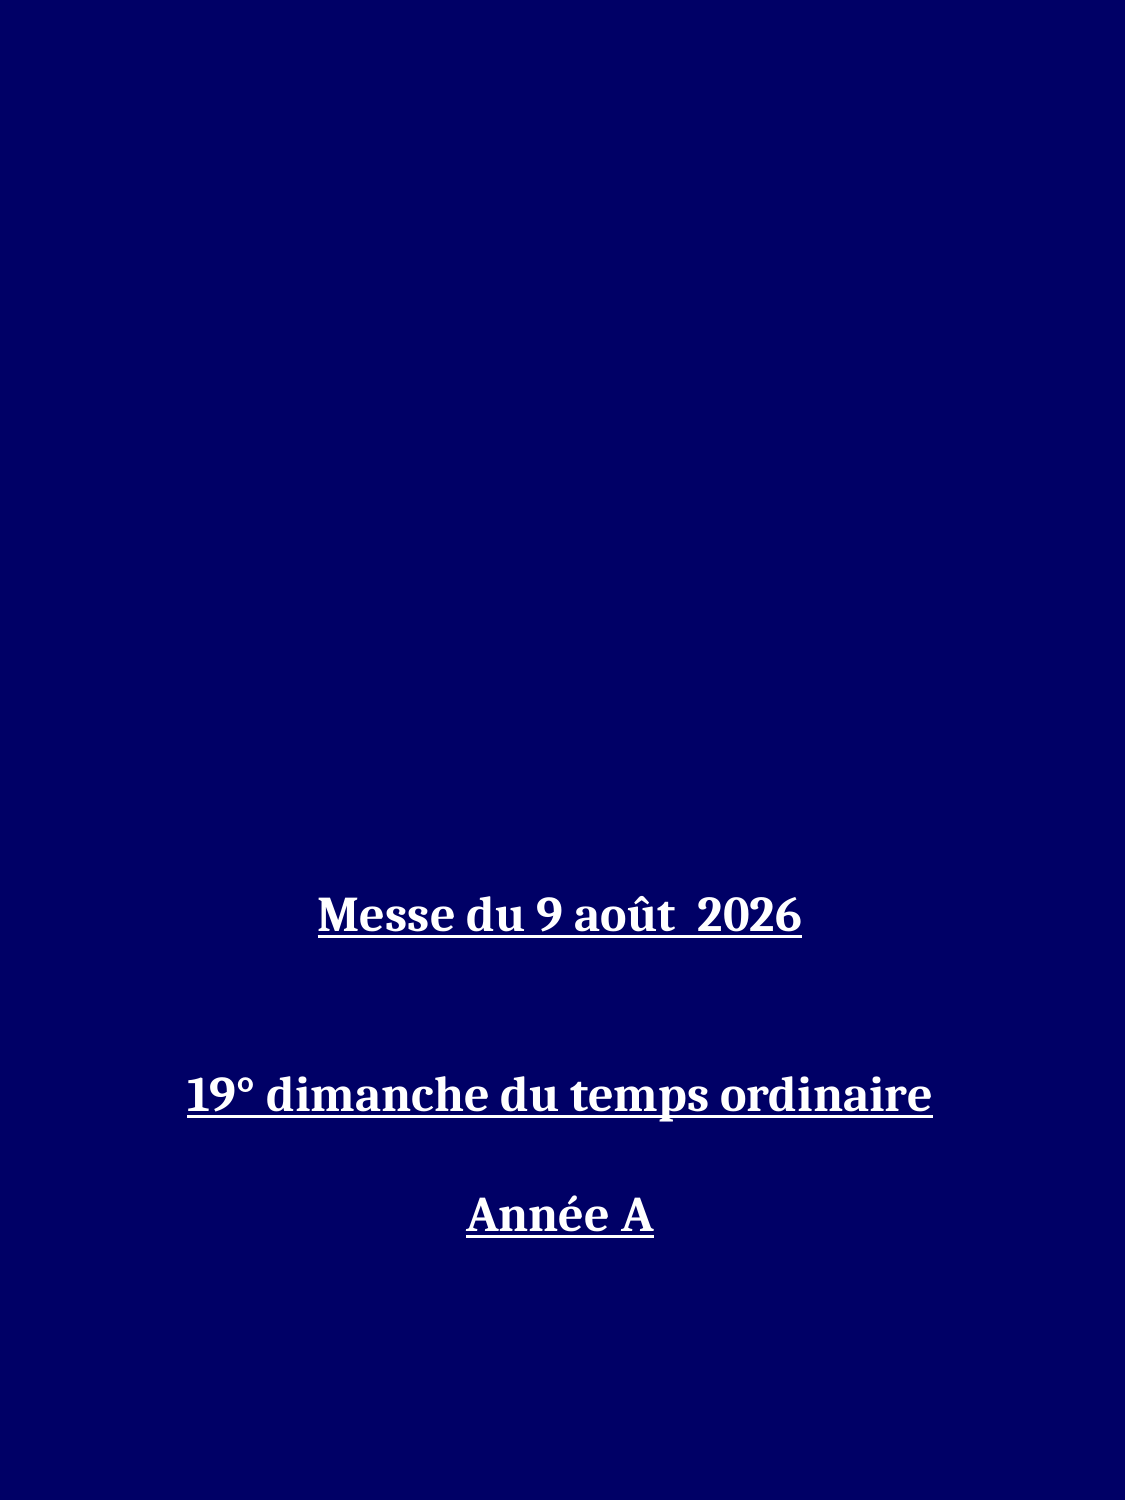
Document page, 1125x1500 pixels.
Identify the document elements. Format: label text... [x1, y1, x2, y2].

text_box Messe du 9 août 2026 19° dimanche du temps ordinaire Année A [161, 874, 959, 1249]
